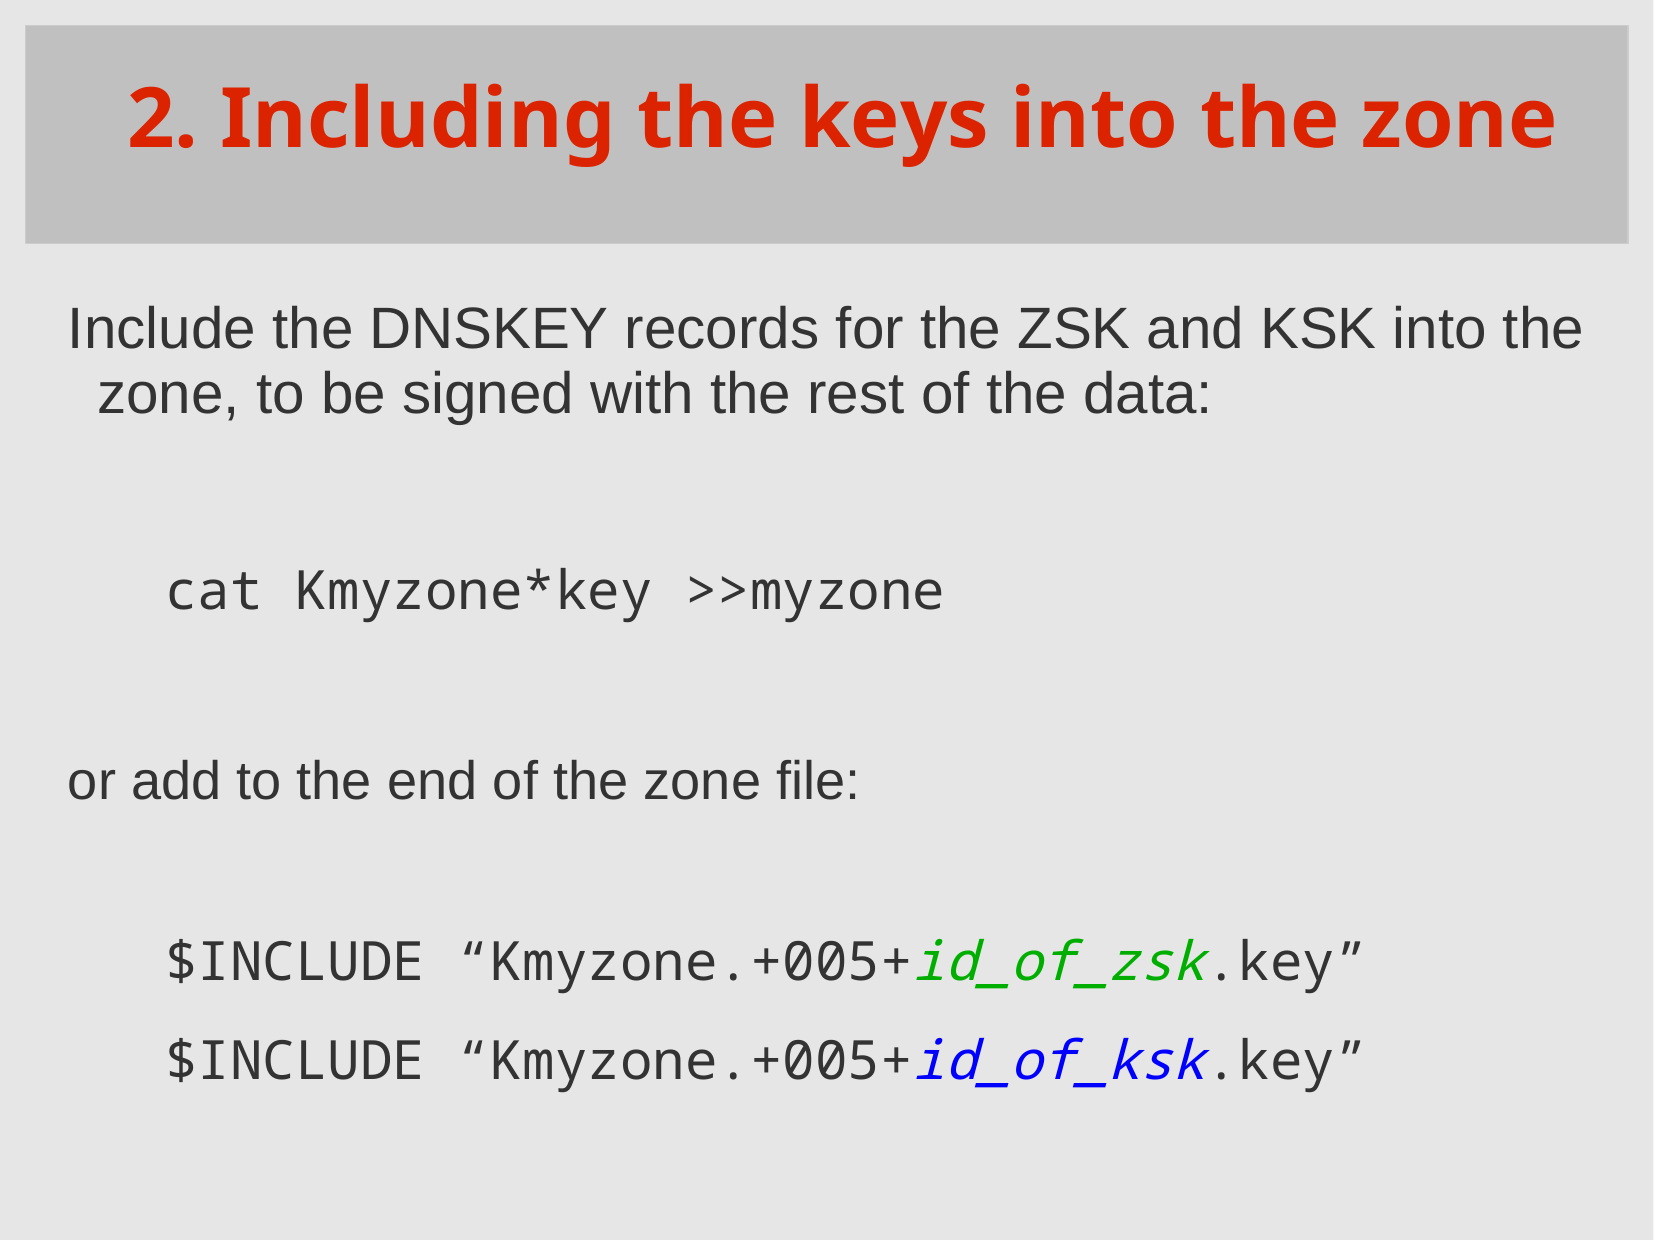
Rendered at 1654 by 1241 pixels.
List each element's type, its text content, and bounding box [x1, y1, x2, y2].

list Include the DNSKEY records for the ZSK and KSK into the zone, to be signed with the rest of the data: cat Kmyzone*key >>myzone or add to the end of the zone file: $INCLUDE “Kmyzone.+005+id_of_zsk.key” $INCLUDE “Kmyzone.+005+id_of_ksk.key” [23, 288, 1631, 1140]
title 2. Including the keys into the zone [59, 53, 1628, 177]
